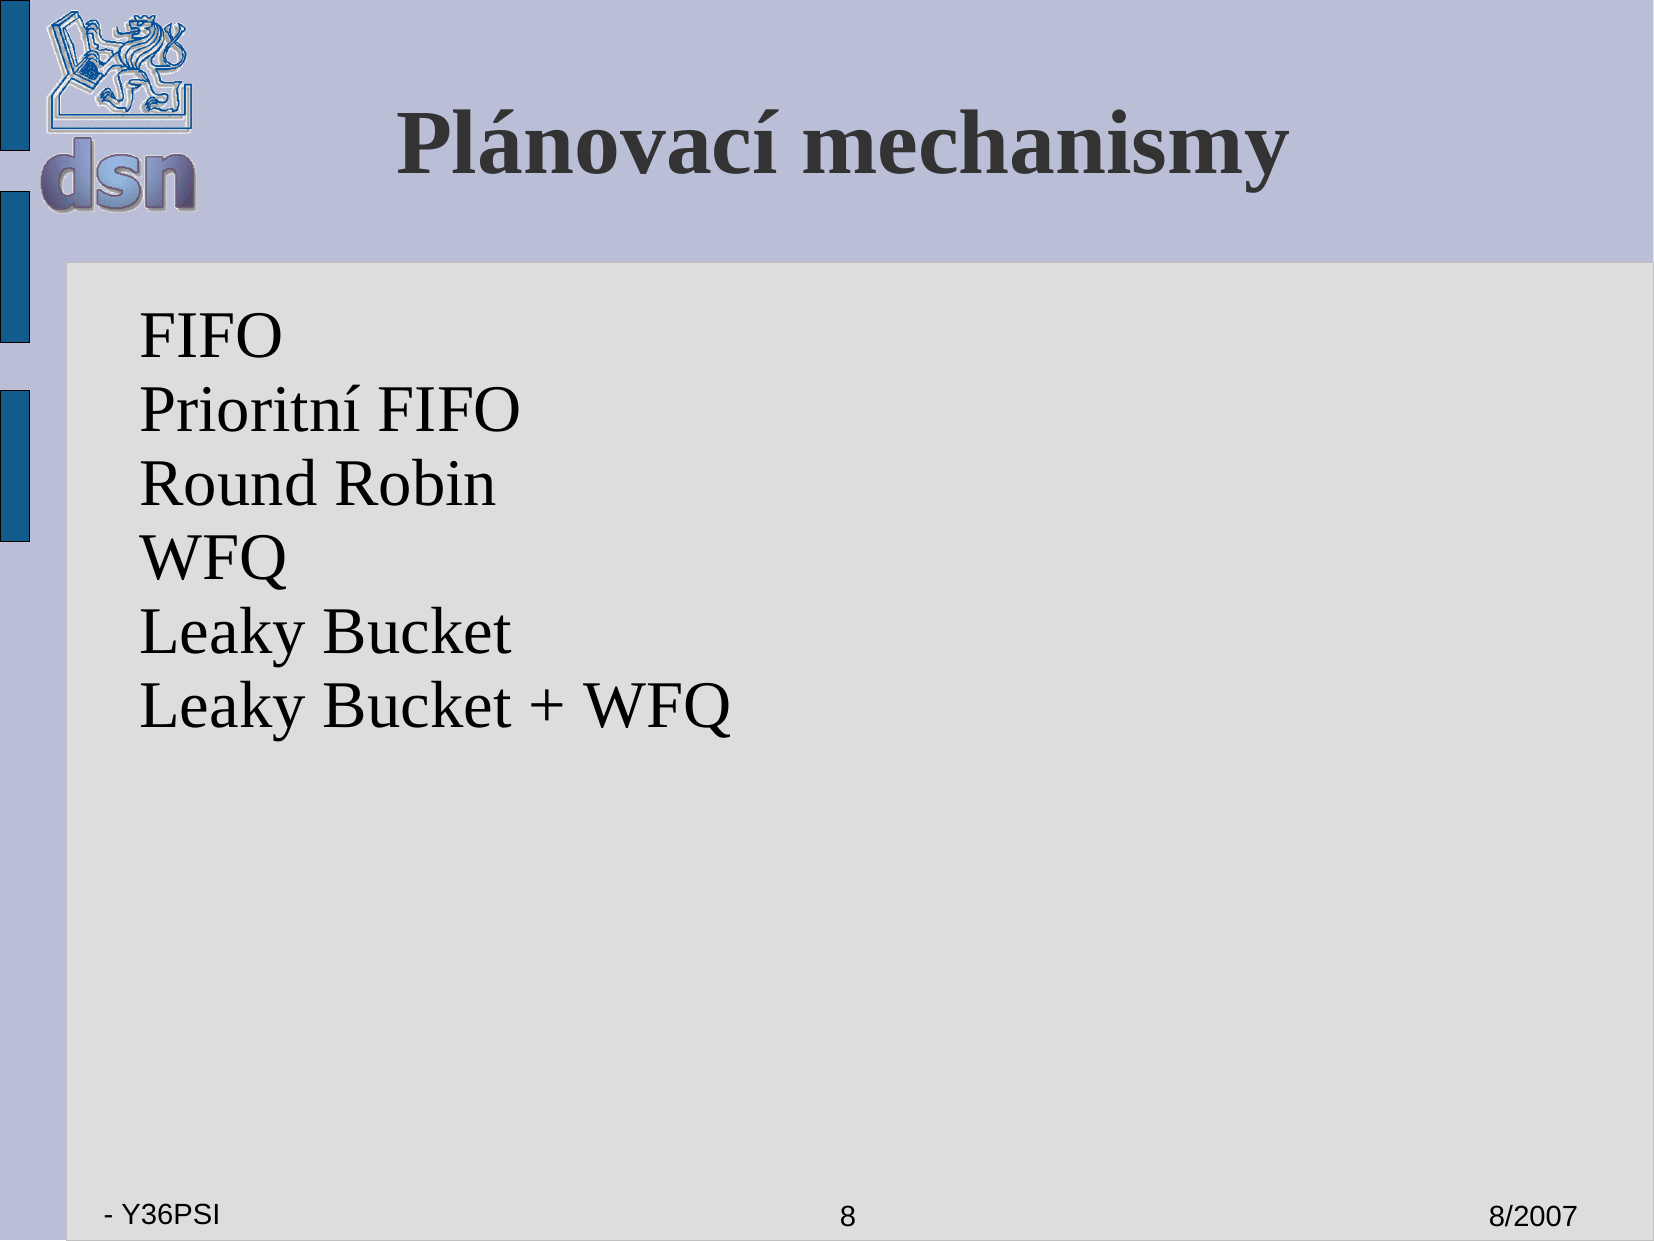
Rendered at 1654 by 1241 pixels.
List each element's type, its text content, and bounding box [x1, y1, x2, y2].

picture [10, 10, 223, 230]
list FIFO Prioritní FIFO Round Robin WFQ Leaky Bucket Leaky Bucket + WFQ [121, 297, 1534, 1126]
title Plánovací mechanismy [210, 38, 1478, 247]
